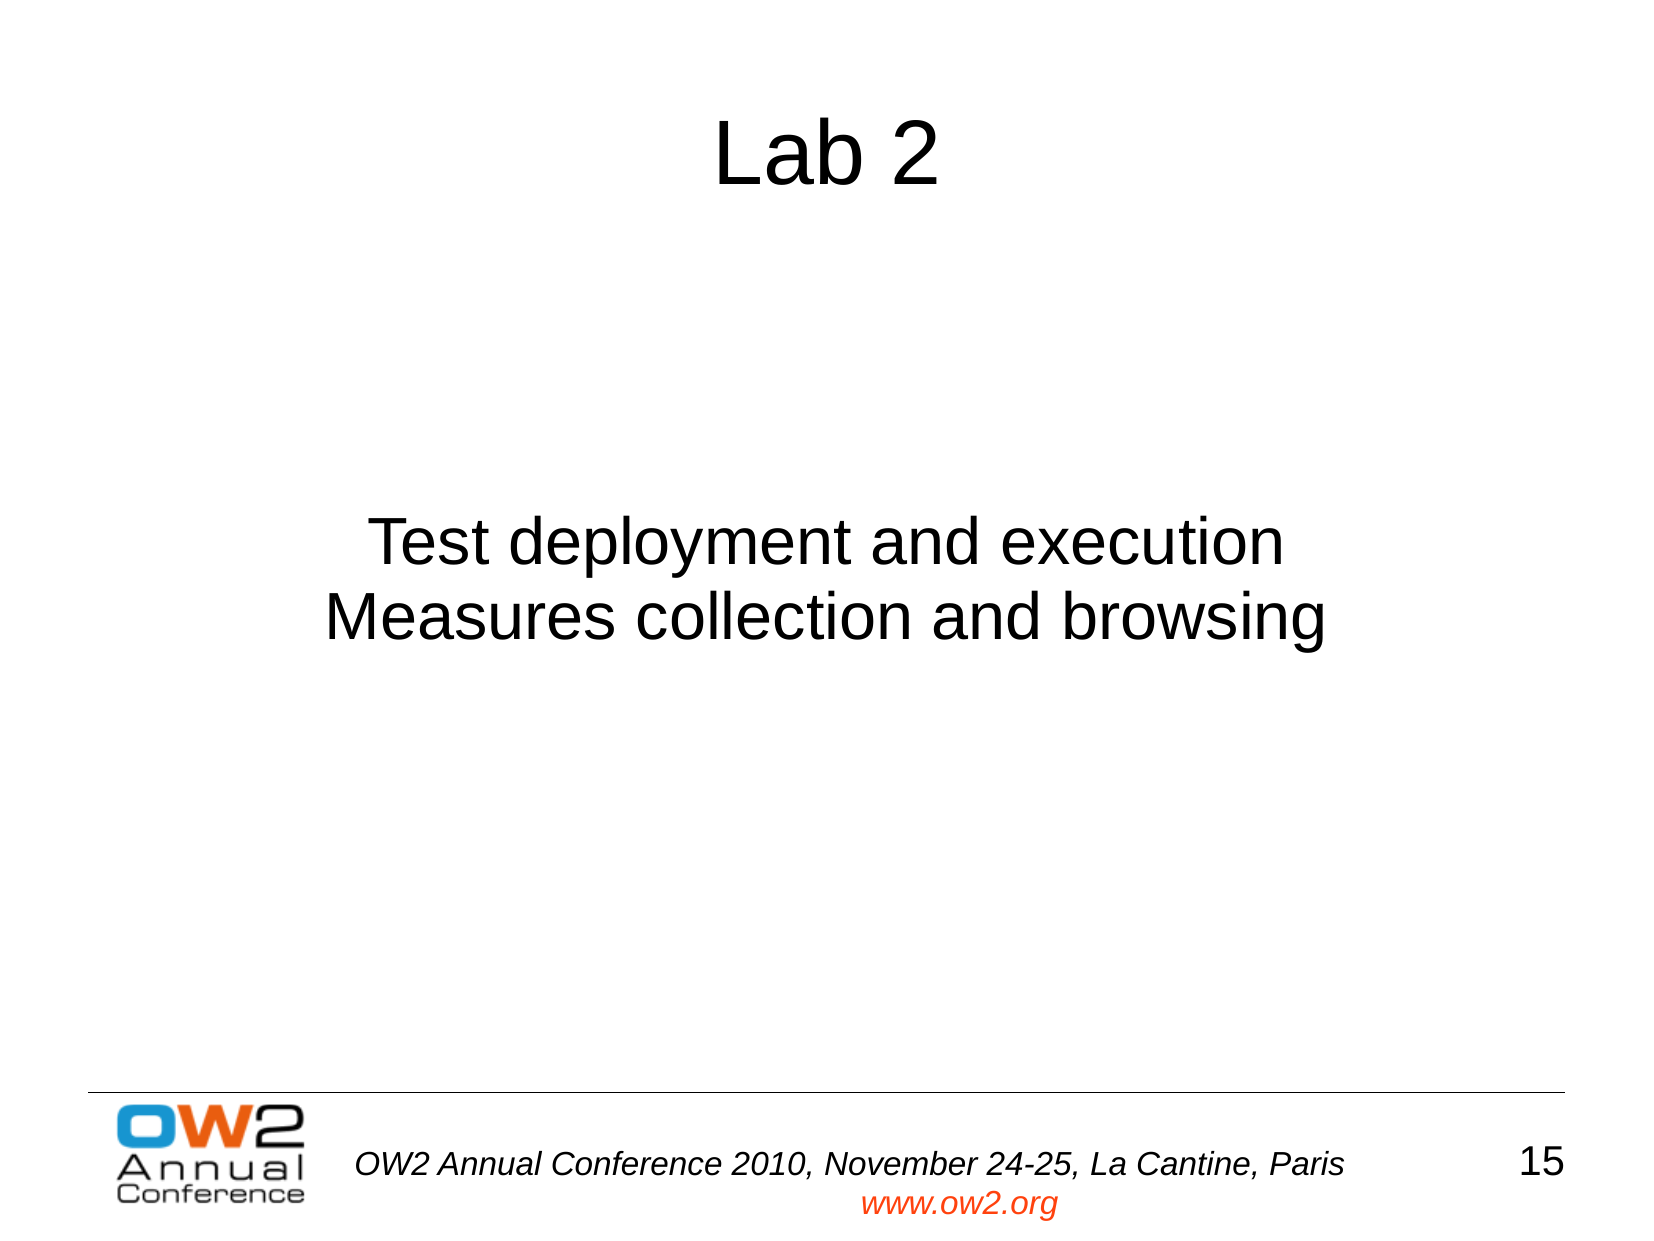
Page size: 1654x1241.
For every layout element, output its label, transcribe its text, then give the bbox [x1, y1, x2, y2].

subtitle Test deployment and execution Measures collection and browsing [82, 49, 1571, 1109]
picture [88, 1109, 333, 1213]
